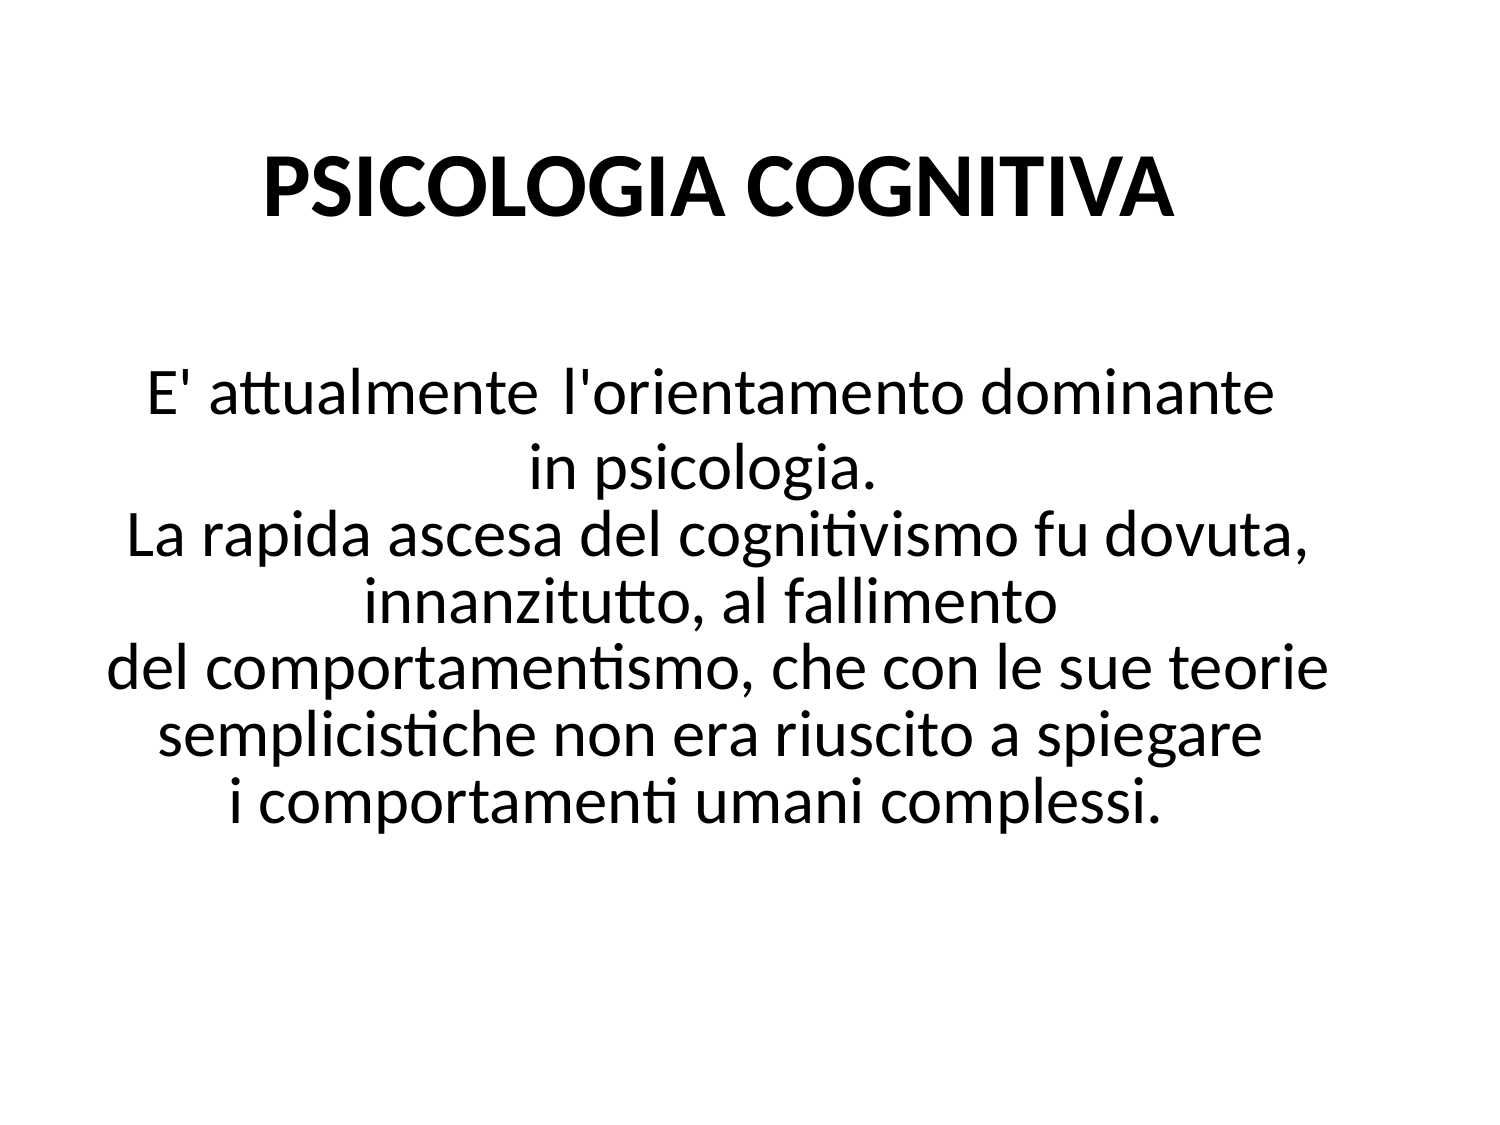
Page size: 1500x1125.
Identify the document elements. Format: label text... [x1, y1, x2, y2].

title PSICOLOGIA COGNITIVA E' attualmente l'orientamento dominante in psicologia. La rapida ascesa del cognitivismo fu dovuta, innanzitutto, al fallimento del comportamentismo, che con le sue teorie semplicistiche non era riuscito a spiegare i comportamenti umani complessi. [43, 64, 1394, 991]
